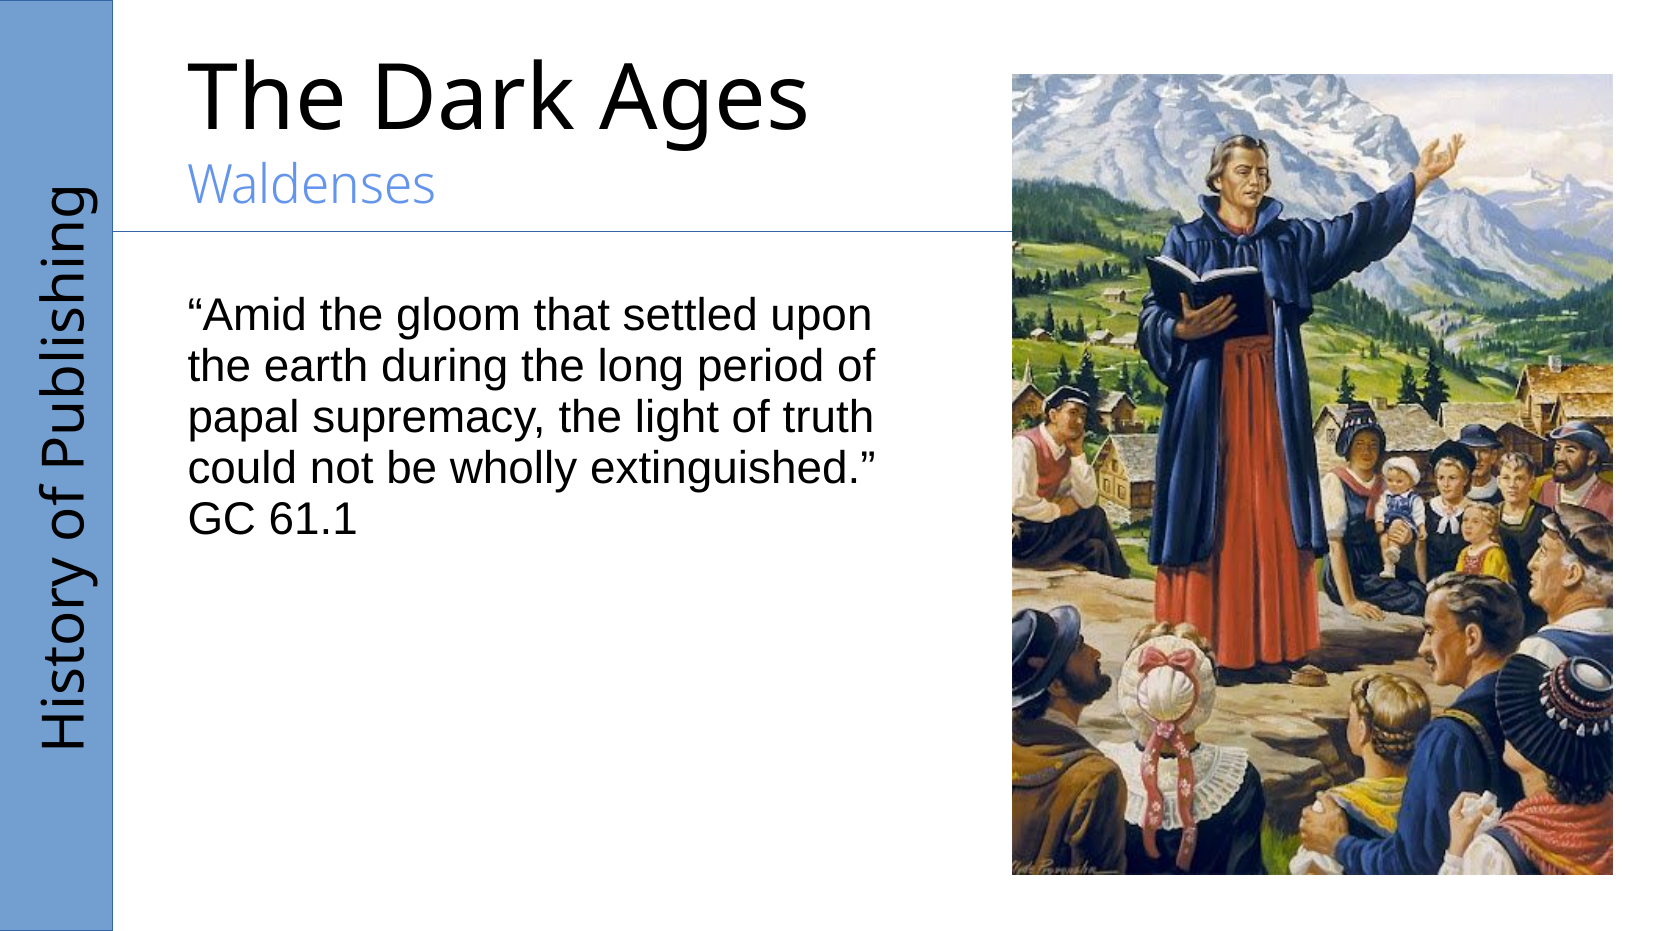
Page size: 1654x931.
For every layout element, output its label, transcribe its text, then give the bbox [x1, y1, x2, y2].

subtitle “Amid the gloom that settled upon the earth during the long period of papal supremacy, the light of truth could not be wholly extinguished.” GC 61.1 [187, 288, 938, 835]
title The Dark Ages [187, 33, 1571, 125]
picture [1012, 74, 1613, 875]
text_box History of Publishing [13, 37, 105, 901]
title Waldenses [187, 232, 1012, 239]
title Waldenses [187, 125, 1012, 231]
text_box [0, 0, 113, 931]
